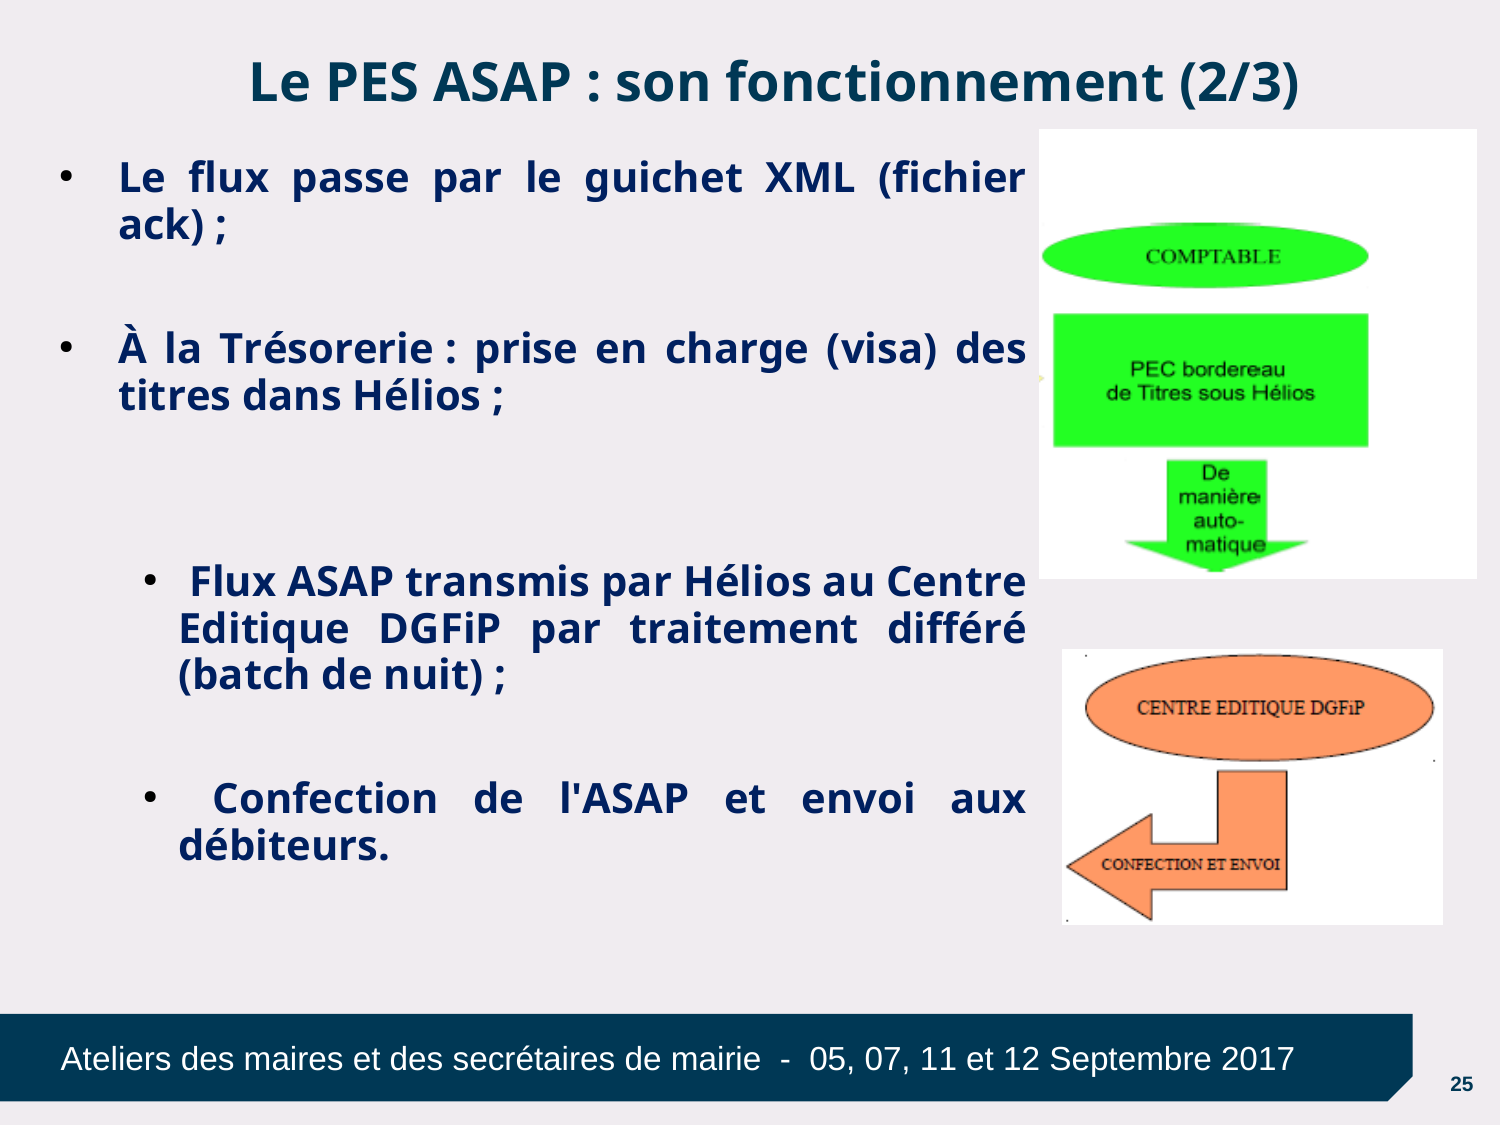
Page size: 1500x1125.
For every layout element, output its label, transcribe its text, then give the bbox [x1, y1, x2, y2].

picture [1062, 649, 1443, 925]
title Le PES ASAP : son fonctionnement (2/3) [118, 23, 1433, 142]
list Le flux passe par le guichet XML (fichier ack) ; À la Trésorerie : prise en charge (visa) des titres dans Hélios ; Flux ASAP transmis par Hélios au Centre Editique DGFiP par traitement différé (batch de nuit) ; Confection de l'ASAP et envoi aux débiteurs. [59, 155, 1028, 922]
picture [1039, 129, 1477, 579]
